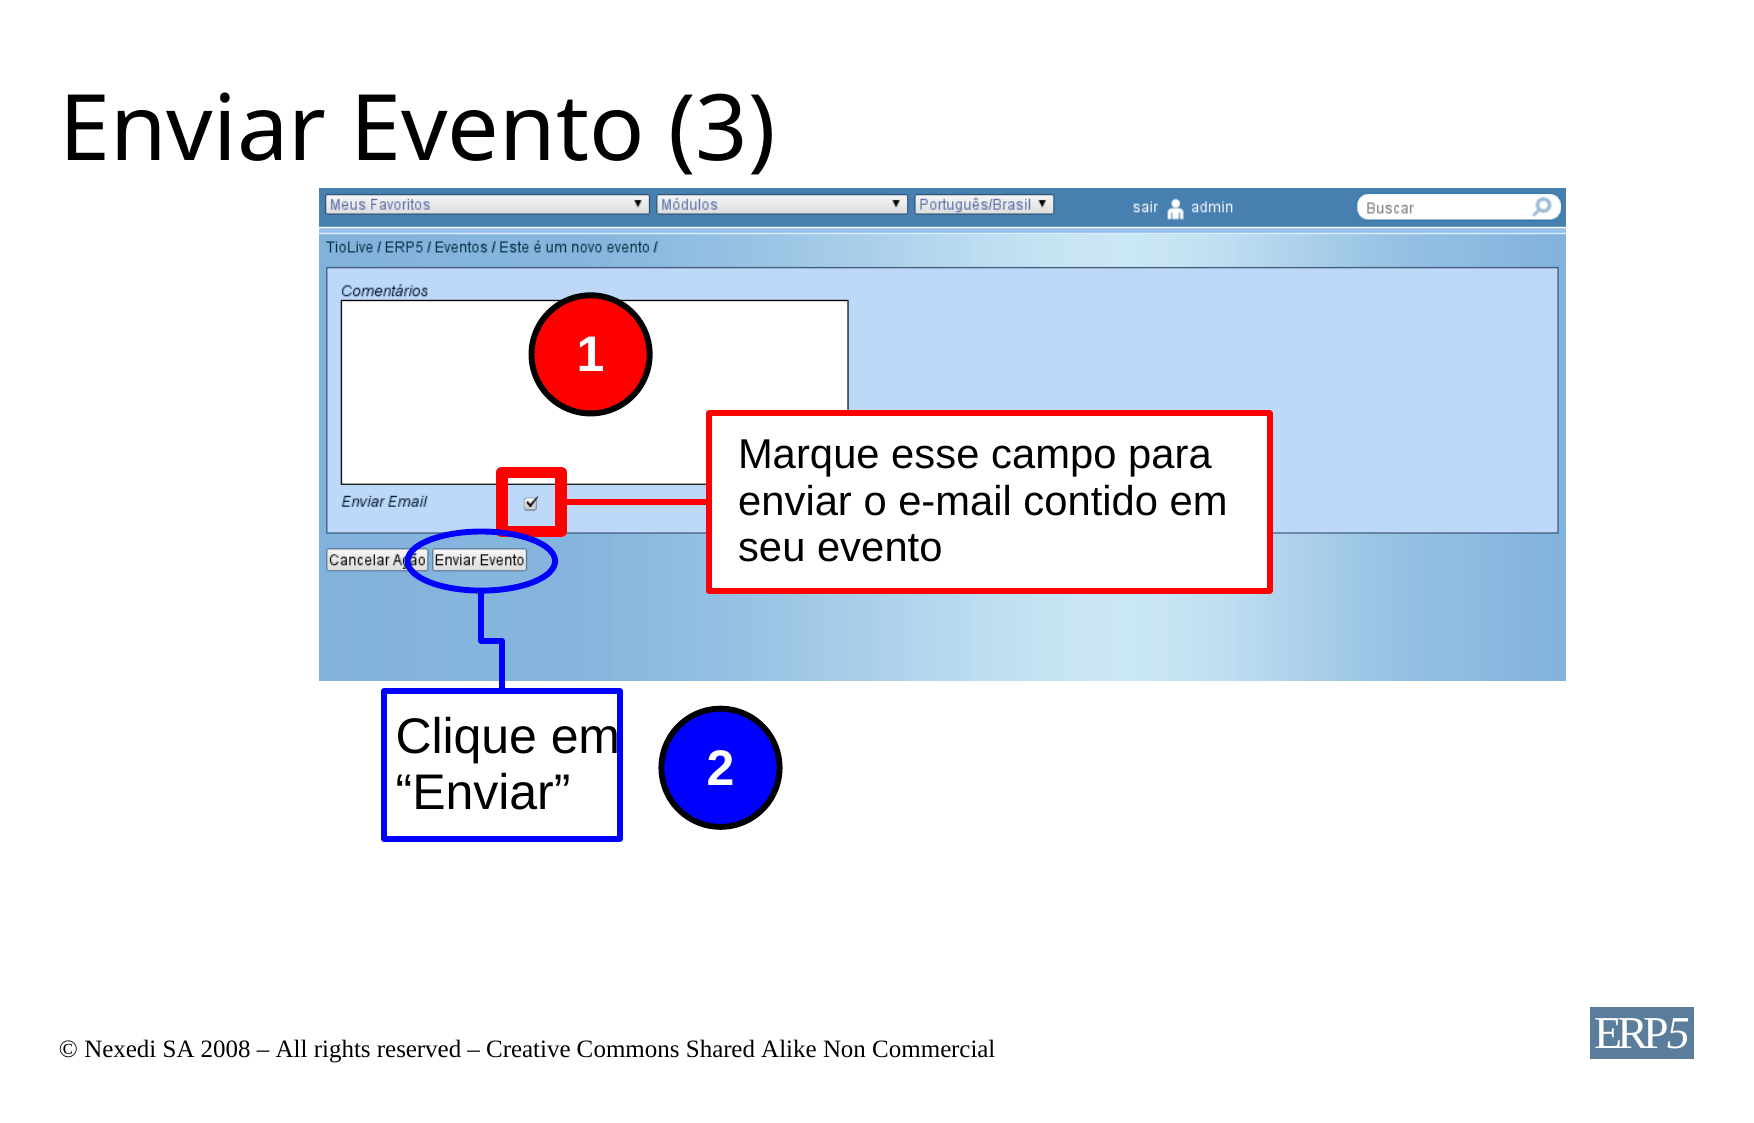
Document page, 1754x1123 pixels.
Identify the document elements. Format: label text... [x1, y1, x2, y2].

text_box 1 [531, 295, 650, 414]
title Enviar Evento (3) [59, 63, 1695, 187]
picture [319, 188, 1566, 681]
text_box Clique em “Enviar” [395, 708, 662, 821]
text_box [383, 690, 621, 839]
text_box Marque esse campo para enviar o e-mail contido em seu evento [738, 431, 1300, 571]
picture [411, 535, 552, 587]
text_box 2 [661, 708, 780, 827]
picture [508, 478, 555, 526]
text_box [708, 413, 1270, 591]
